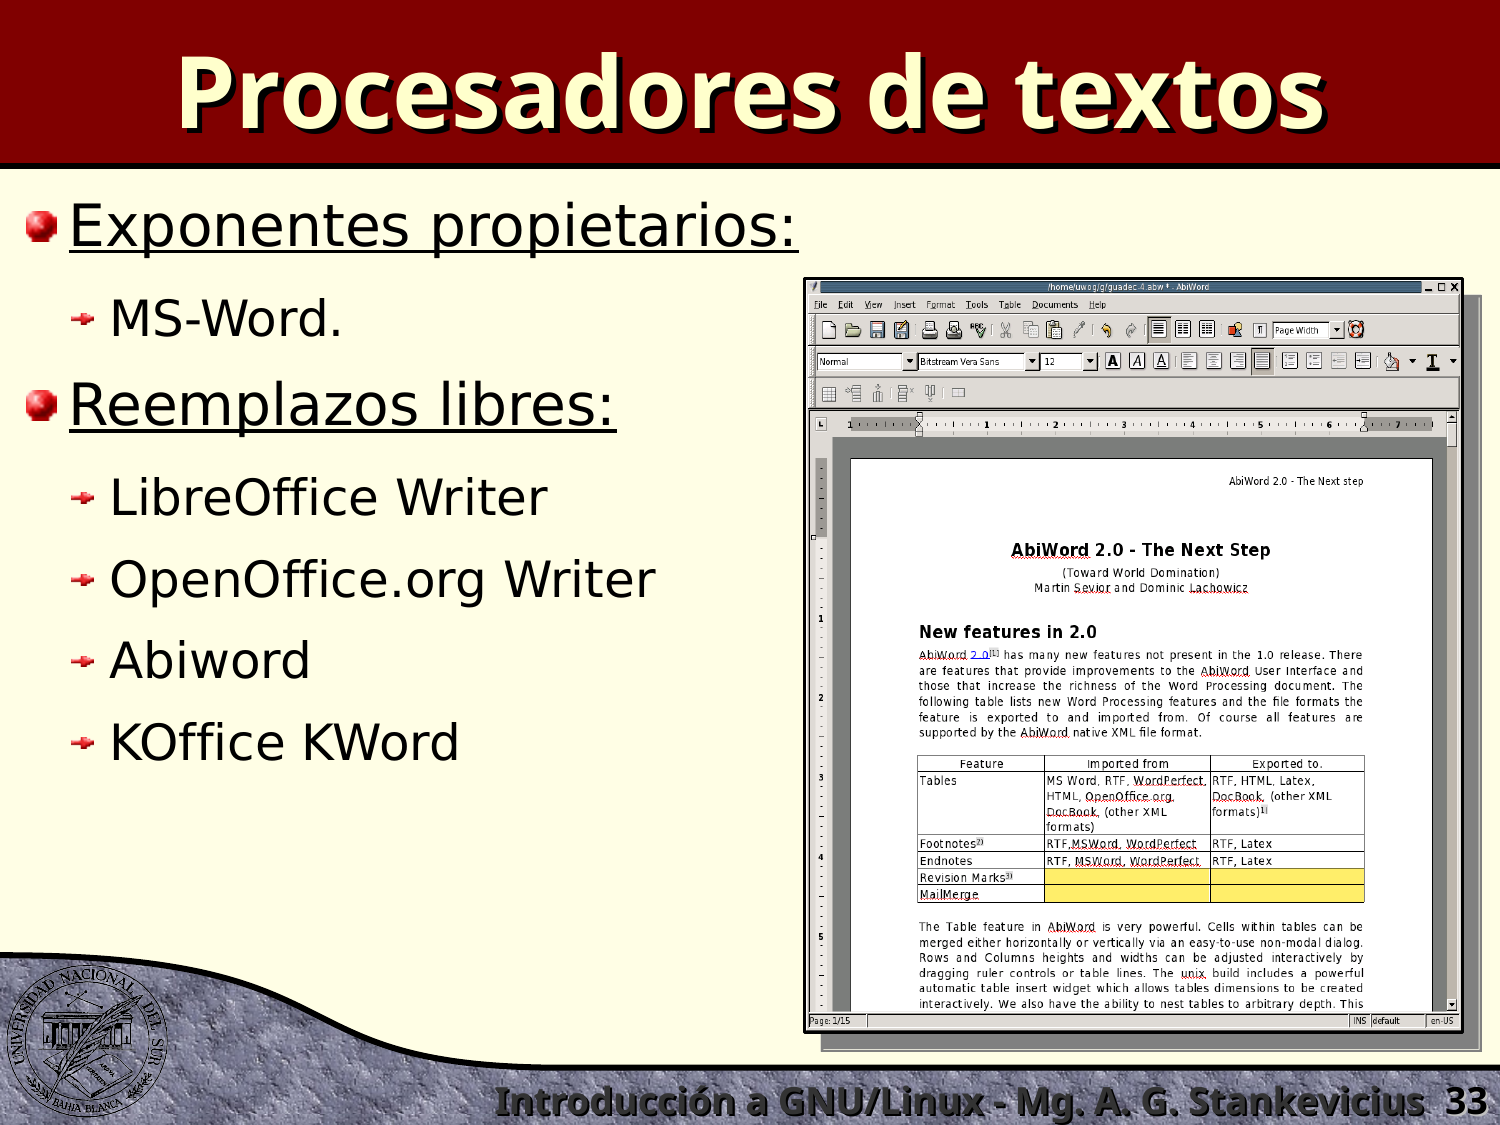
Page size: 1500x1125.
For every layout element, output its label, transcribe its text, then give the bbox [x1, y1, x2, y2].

picture [1059, 1100, 1065, 1110]
title Procesadores de textos [15, 12, 1485, 153]
picture [805, 279, 1462, 1031]
list Exponentes propietarios: MS-Word. Reemplazos libres: LibreOffice Writer OpenOffice.org Writer Abiword KOffice KWord [11, 192, 1486, 935]
picture [0, 956, 1500, 1125]
